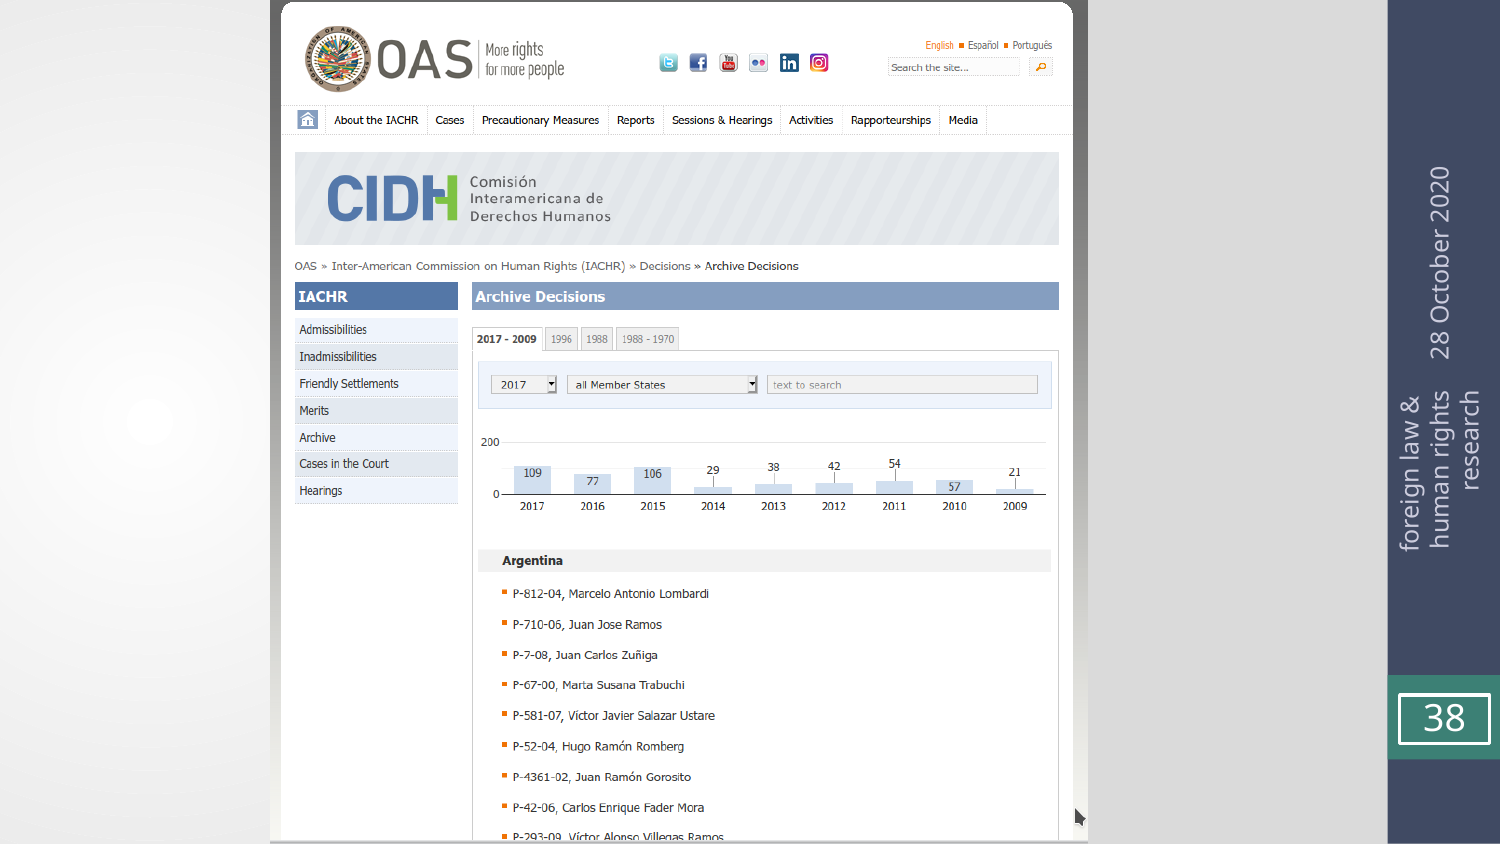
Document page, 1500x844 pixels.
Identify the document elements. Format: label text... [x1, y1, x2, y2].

picture [270, 0, 1088, 844]
slide_number <number> [1399, 695, 1490, 744]
footer foreign law & human rights research [1408, 375, 1469, 667]
slide_number 28 October 2020 [1408, 75, 1469, 375]
